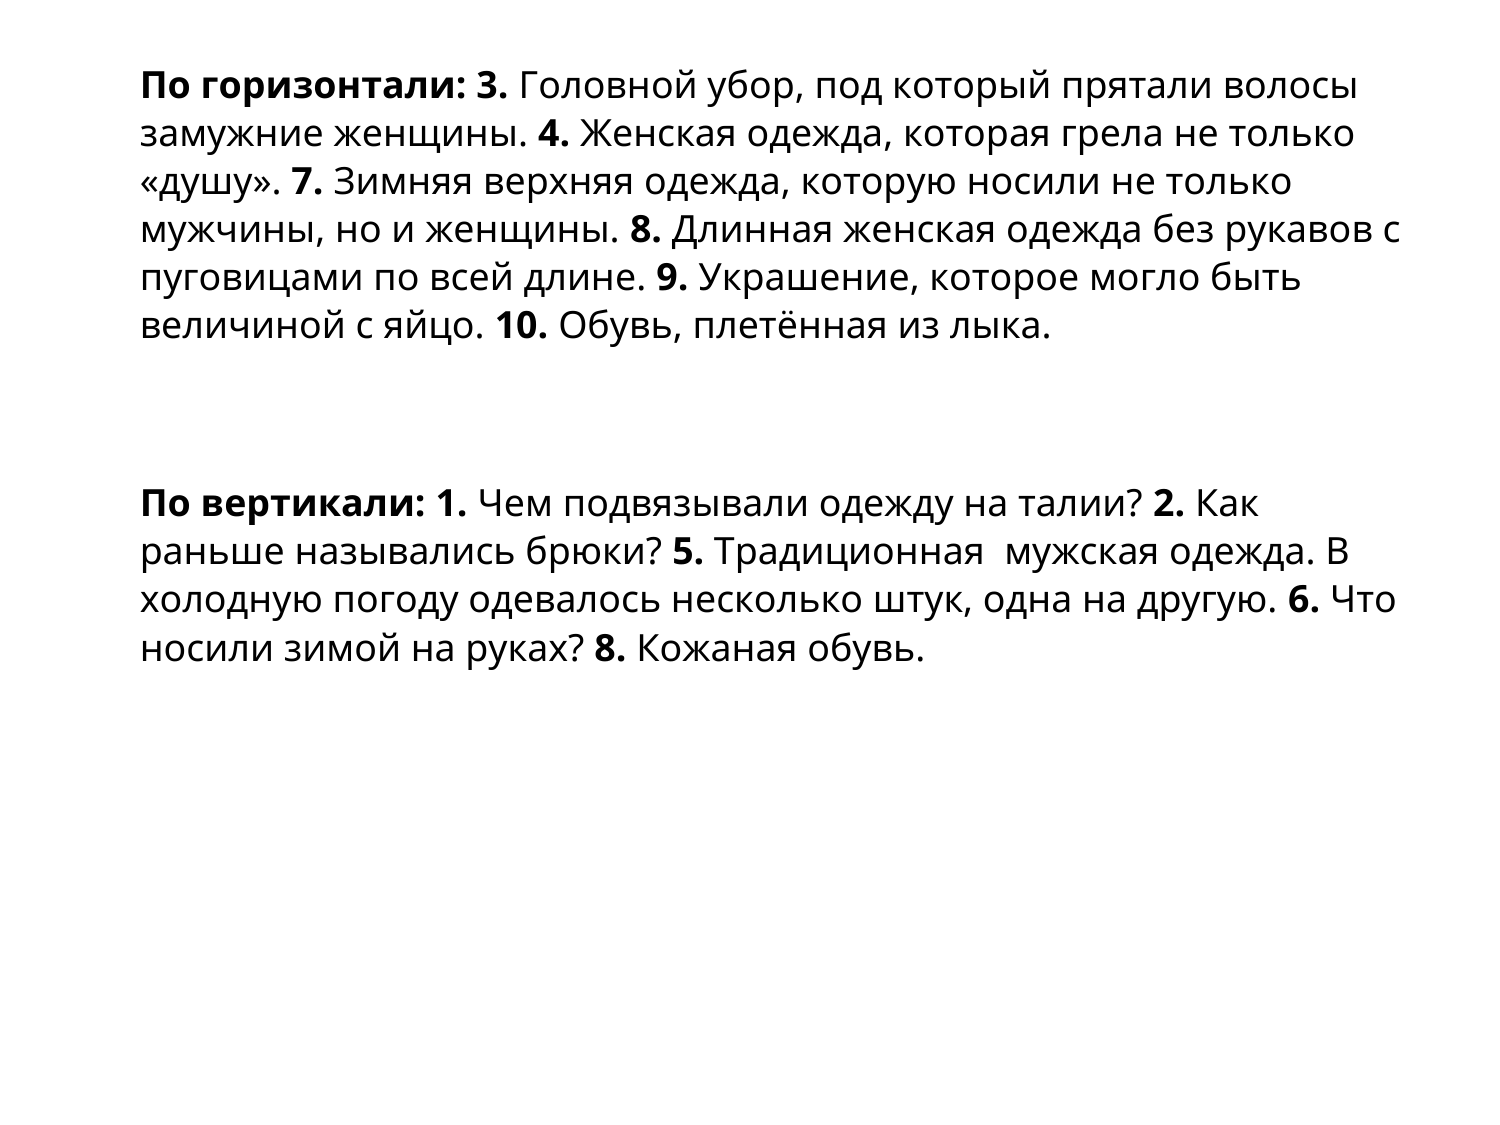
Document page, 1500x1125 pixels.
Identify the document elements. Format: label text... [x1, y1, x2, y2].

text_box По горизонтали: 3. Головной убор, под который прятали волосы замужние женщины. 4. Женская одежда, которая грела не только «душу». 7. Зимняя верхняя одежда, которую носили не только мужчины, но и женщины. 8. Длинная женская одежда без рукавов с пуговицами по всей длине. 9. Украшение, которое могло быть величиной с яйцо. 10. Обувь, плетённая из лыка. По вертикали: 1. Чем подвязывали одежду на талии? 2. Как раньше назывались брюки? 5. Традиционная мужская одежда. В холодную погоду одевалось несколько штук, одна на другую. 6. Что носили зимой на руках? 8. Кожаная обувь. [124, 49, 1425, 677]
